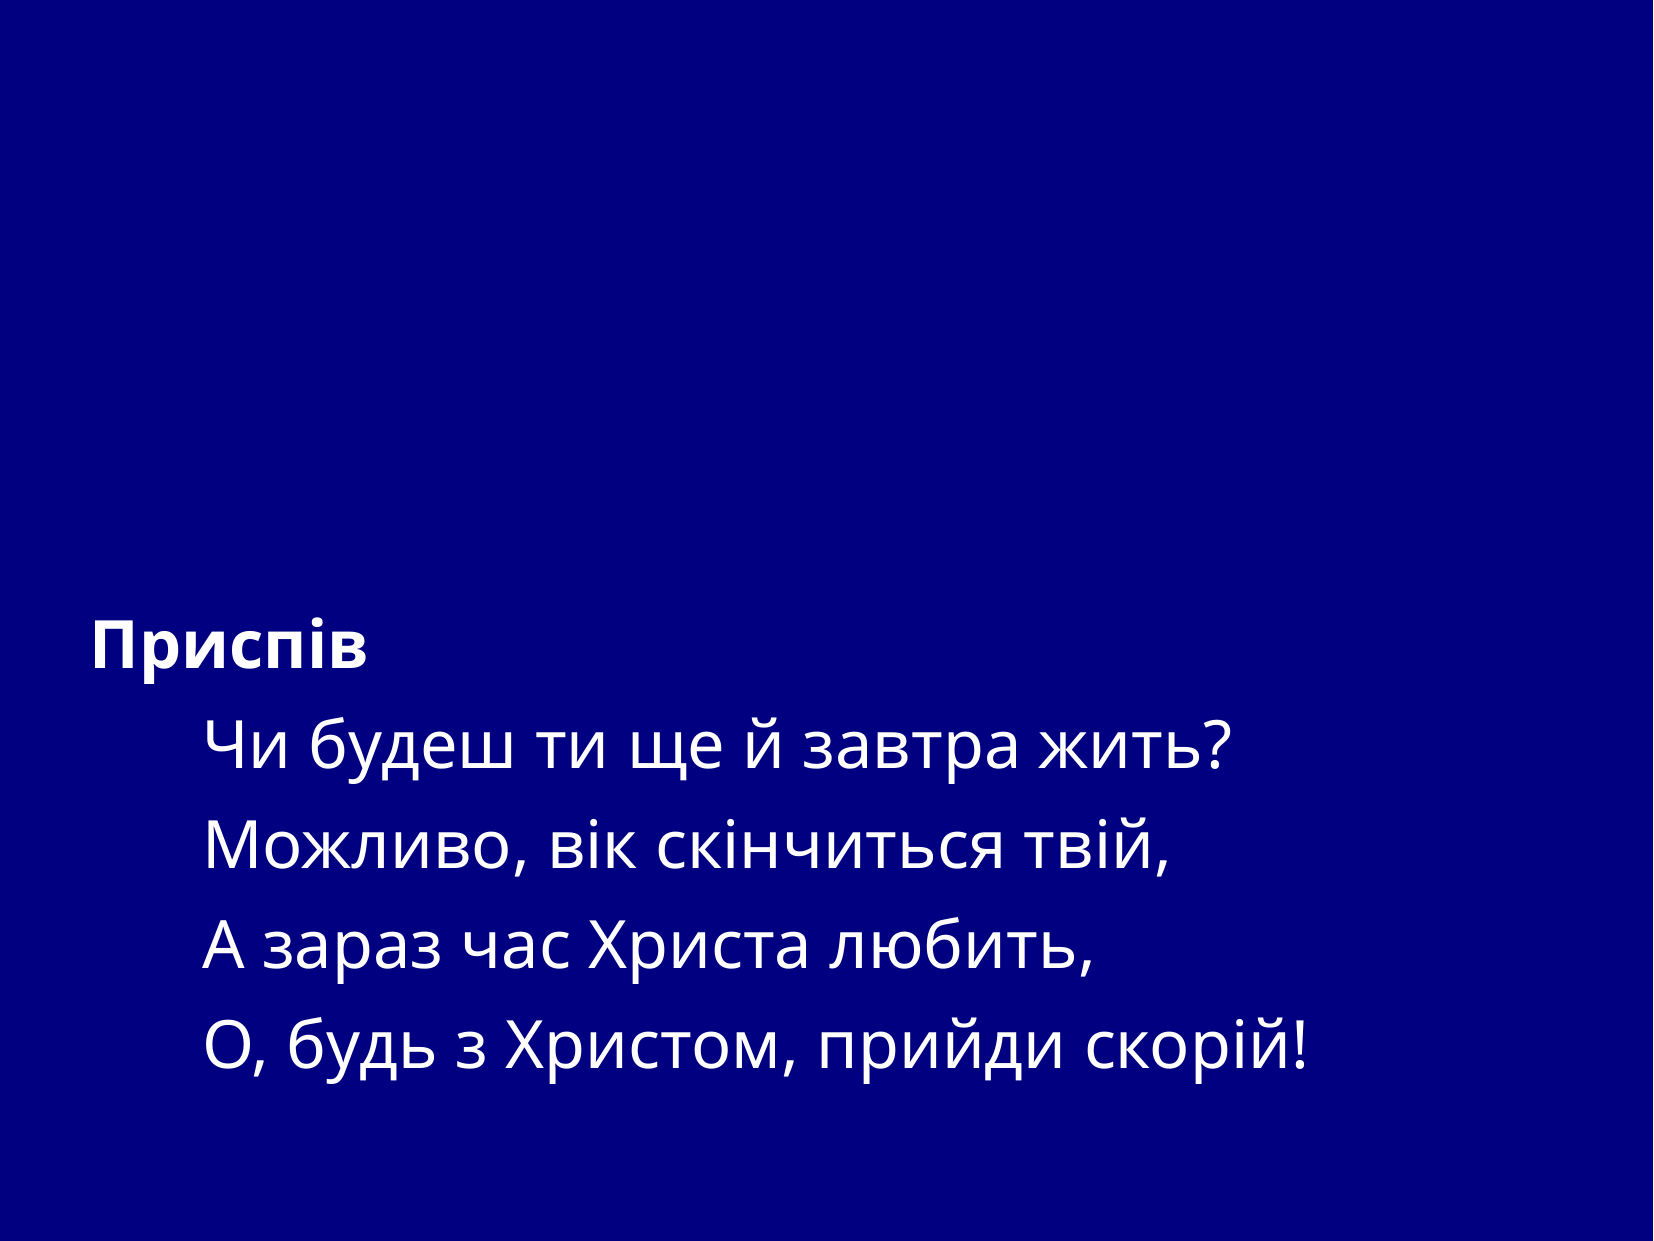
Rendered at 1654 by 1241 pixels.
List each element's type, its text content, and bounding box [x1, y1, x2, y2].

text_box Приспів Чи будеш ти ще й завтра жить? Можливо, вік скінчиться твій, А зараз час Христа любить, О, будь з Христом, прийди скорій! [75, 581, 1576, 1163]
